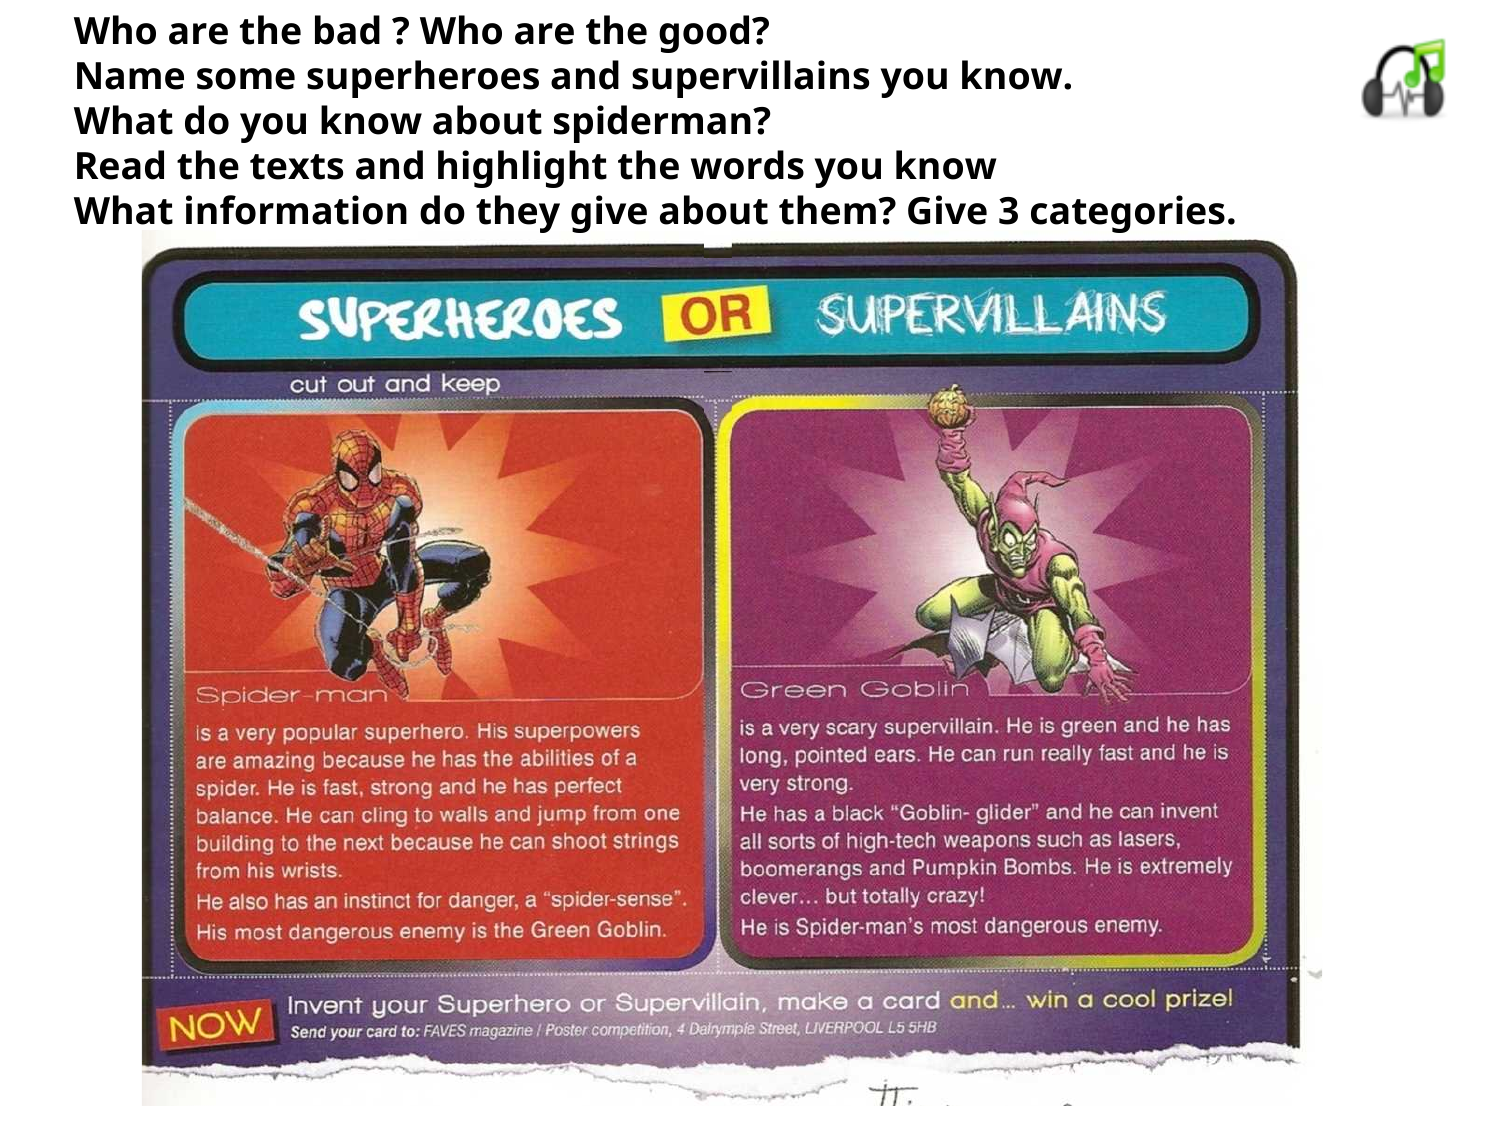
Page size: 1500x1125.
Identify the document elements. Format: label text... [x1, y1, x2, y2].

picture [1358, 29, 1452, 124]
picture [141, 230, 1323, 1106]
text_box Who are the bad ? Who are the good? Name some superheroes and supervillains you know. What do you know about spiderman? Read the texts and highlight the words you know What information do they give about them? Give 3 categories. [59, 0, 1254, 240]
